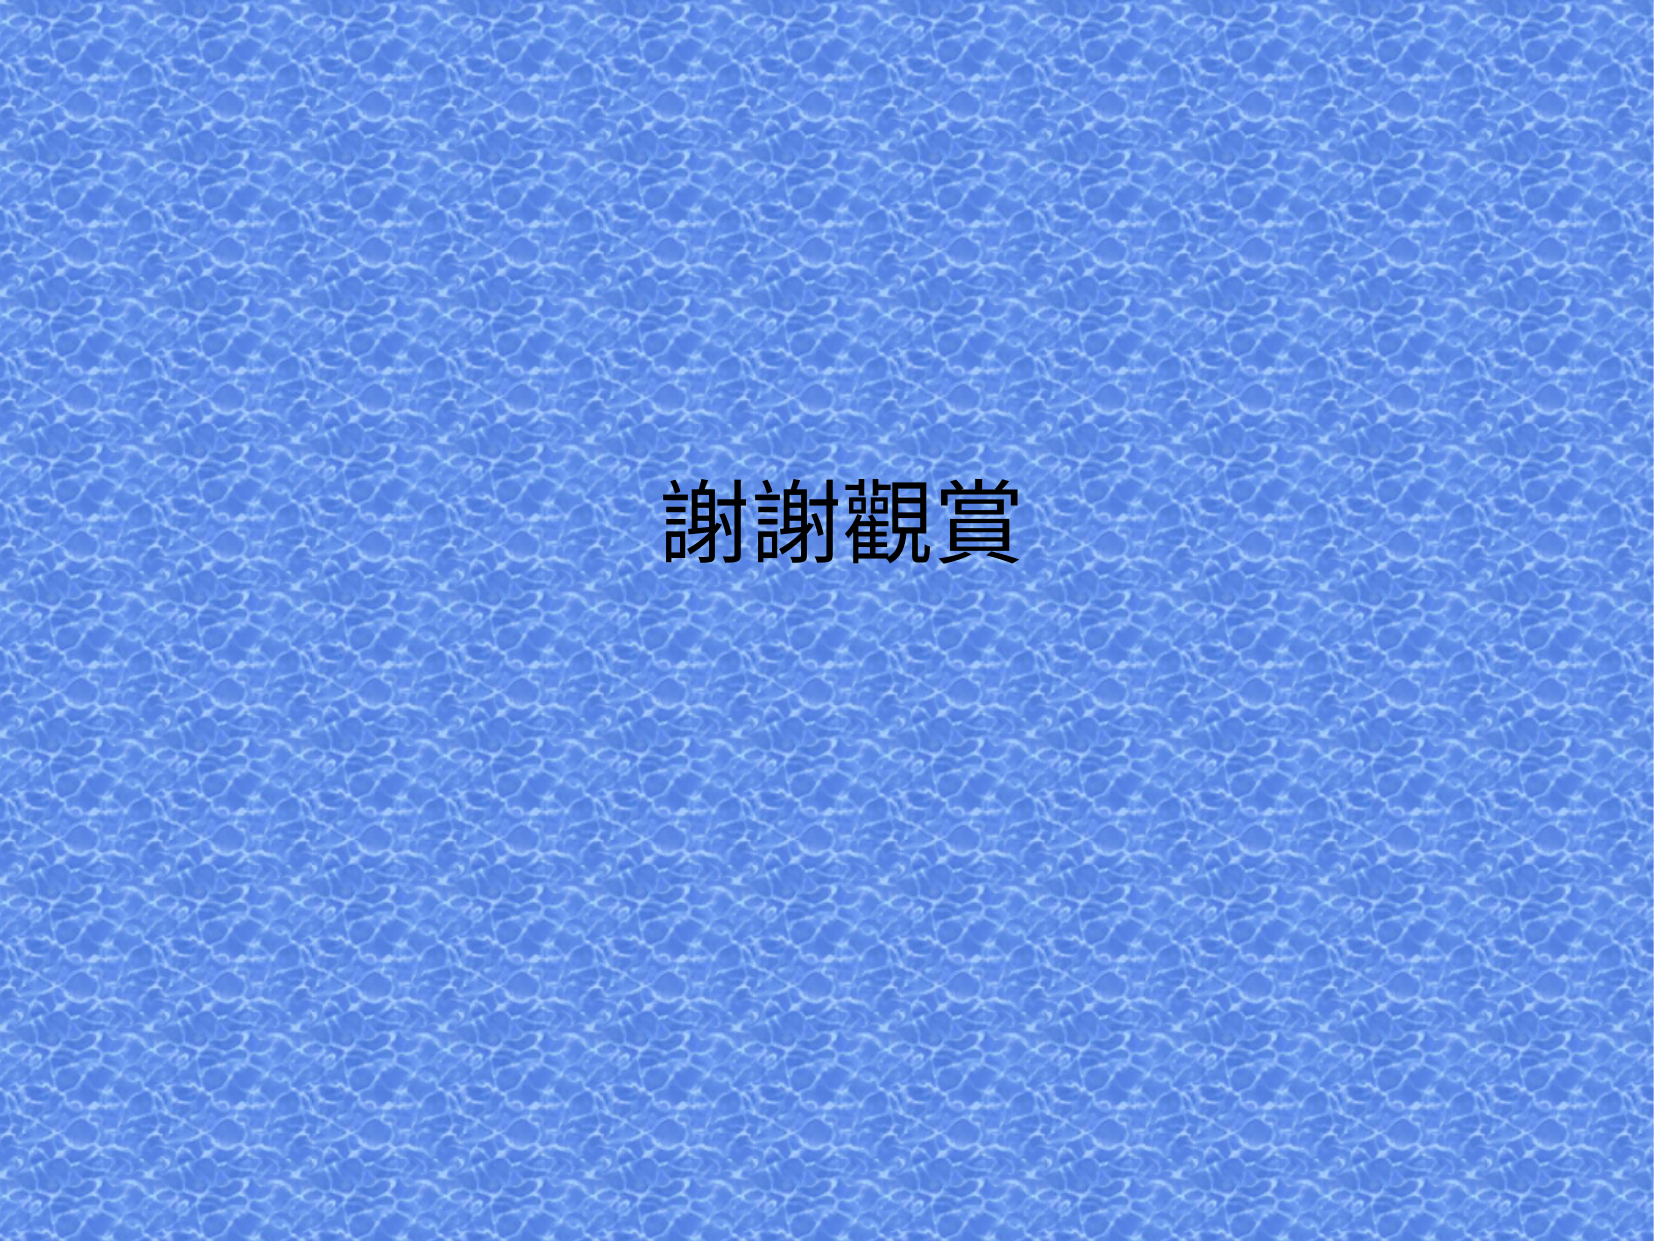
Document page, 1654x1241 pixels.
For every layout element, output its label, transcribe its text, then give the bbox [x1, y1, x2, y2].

title [82, 30, 1571, 276]
text_box 謝謝觀賞 [644, 455, 1041, 578]
picture [0, 0, 1654, 1241]
